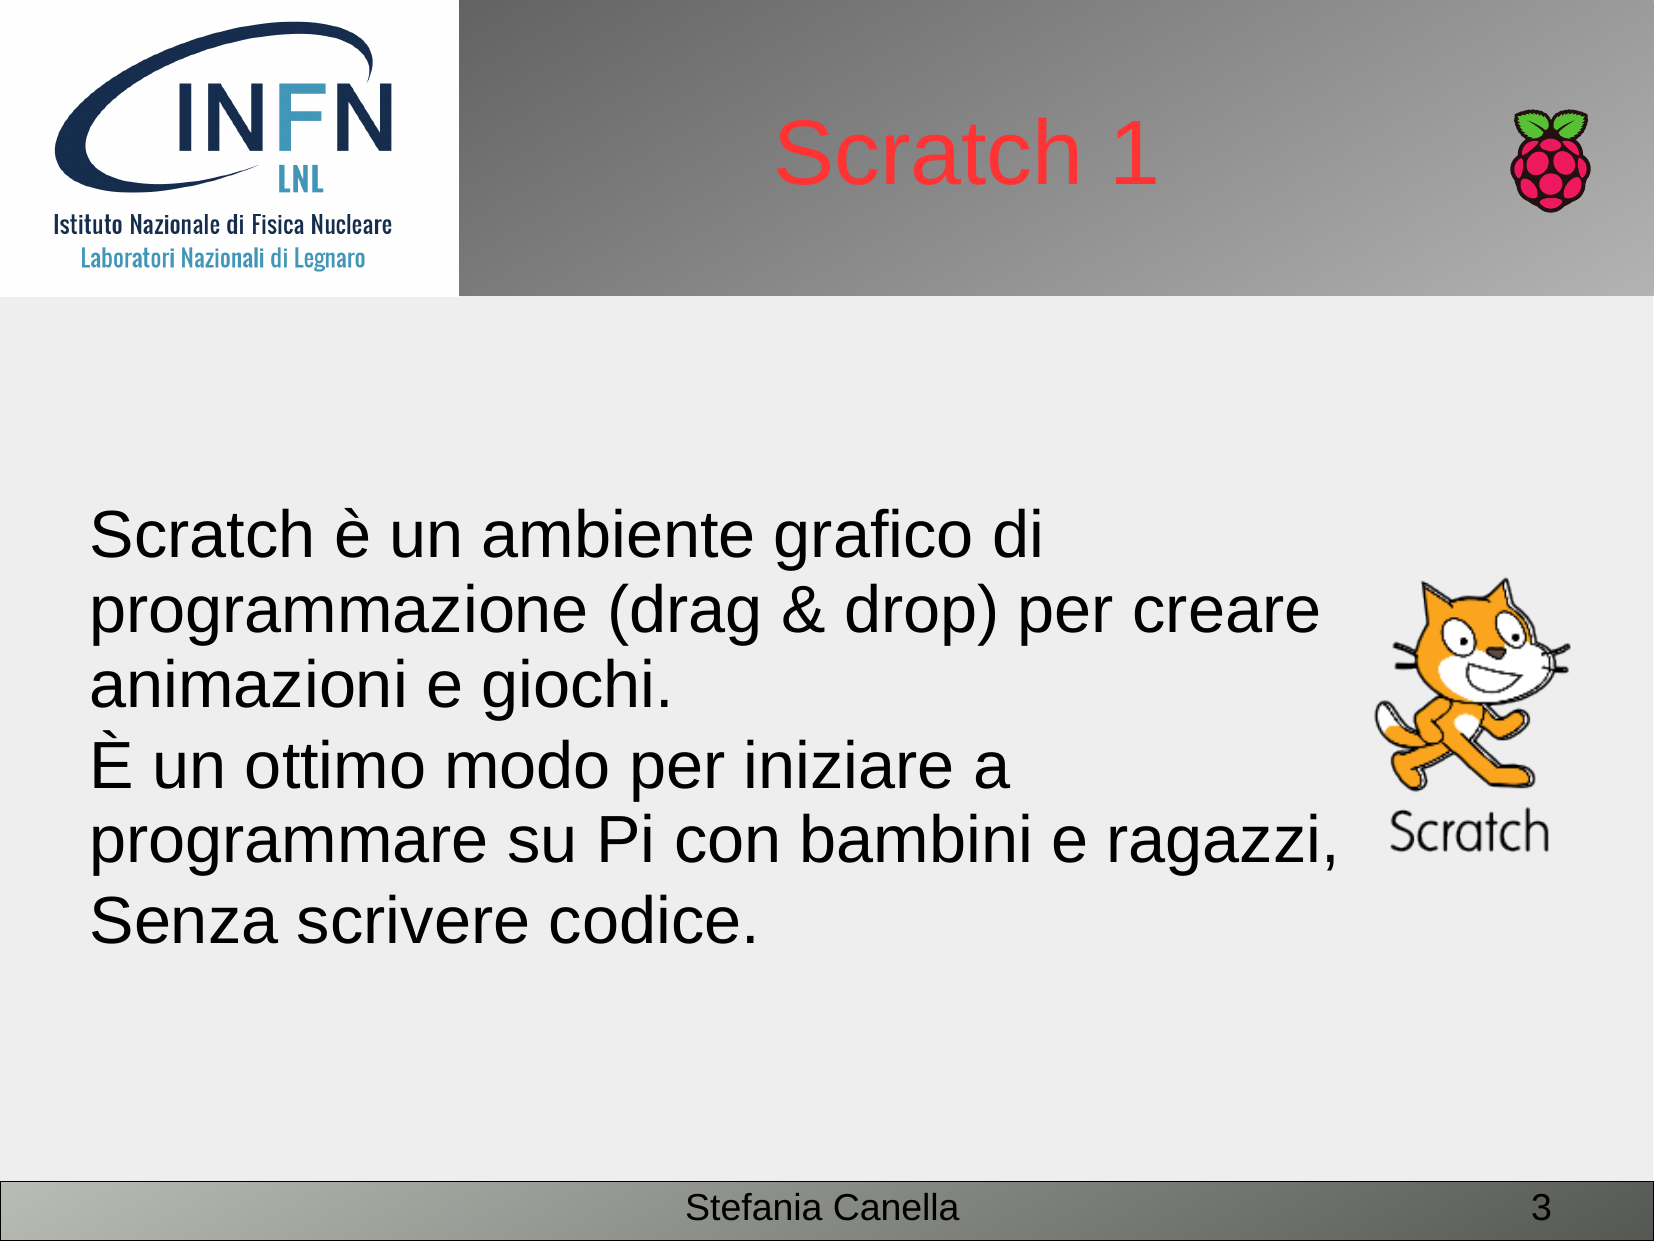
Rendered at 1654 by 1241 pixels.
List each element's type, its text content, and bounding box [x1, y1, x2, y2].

picture [0, 0, 459, 297]
text_box [984, 1181, 1516, 1241]
text_box Stefania Canella [670, 1178, 984, 1241]
picture [1286, 559, 1654, 914]
title Scratch 1 [459, 49, 1571, 257]
text_box [459, 0, 1654, 296]
text_box [0, 1181, 670, 1241]
text_box <number> [1516, 1178, 1654, 1241]
subtitle Scratch è un ambiente grafico di programmazione (drag & drop) per creare animazioni e giochi. È un ottimo modo per iniziare a programmare su Pi con bambini e ragazzi, Senza scrivere codice. [60, 472, 1345, 983]
